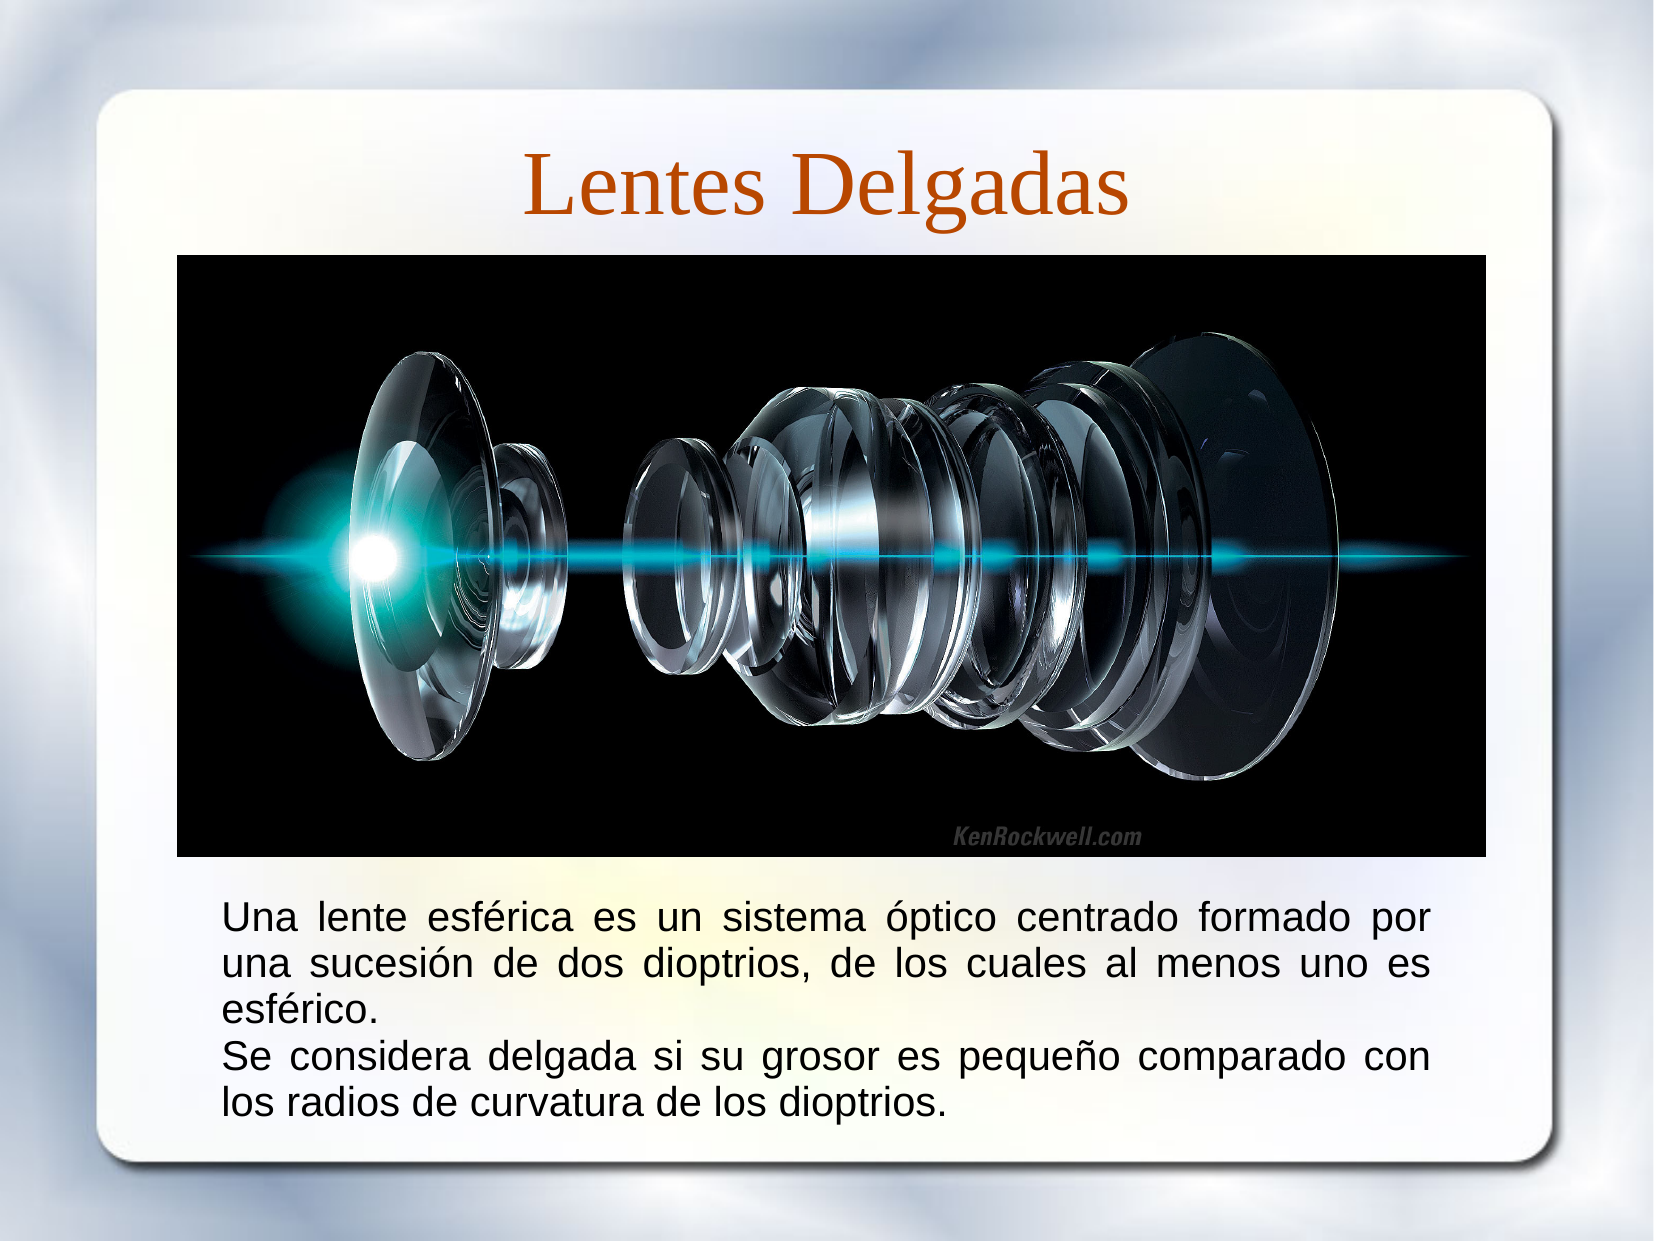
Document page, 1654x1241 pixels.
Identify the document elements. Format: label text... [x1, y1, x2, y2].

picture [0, 0, 1654, 1241]
text_box Una lente esférica es un sistema óptico centrado formado por una sucesión de dos dioptrios, de los cuales al menos uno es esférico. Se considera delgada si su grosor es pequeño comparado con los radios de curvatura de los dioptrios. [206, 885, 1447, 1135]
title Lentes Delgadas [121, 132, 1534, 235]
